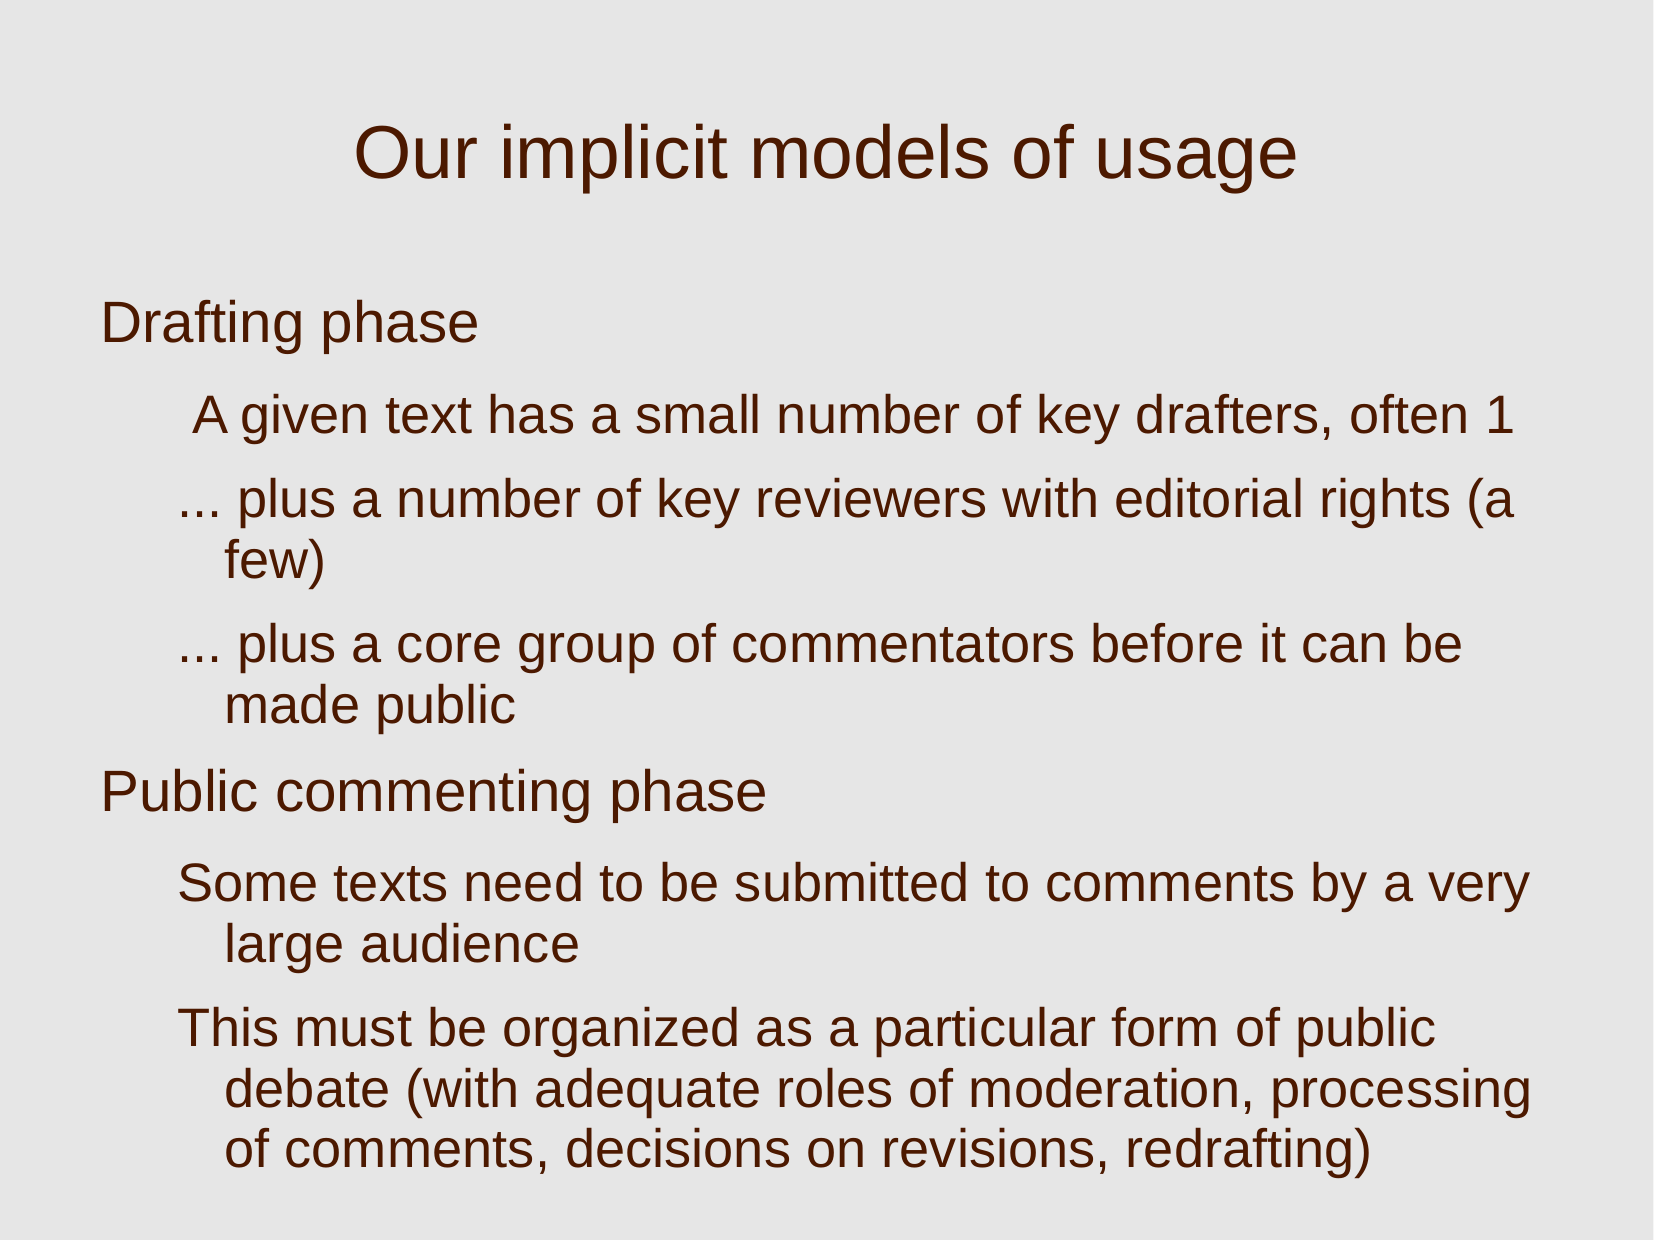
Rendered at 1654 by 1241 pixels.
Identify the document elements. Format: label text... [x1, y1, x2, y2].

title Our implicit models of usage [82, 56, 1571, 250]
list Drafting phase A given text has a small number of key drafters, often 1 ... plus a number of key reviewers with editorial rights (a few) ... plus a core group of commentators before it can be made public Public commenting phase Some texts need to be submitted to comments by a very large audience This must be organized as a particular form of public debate (with adequate roles of moderation, processing of comments, decisions on revisions, redrafting) [82, 290, 1571, 1180]
